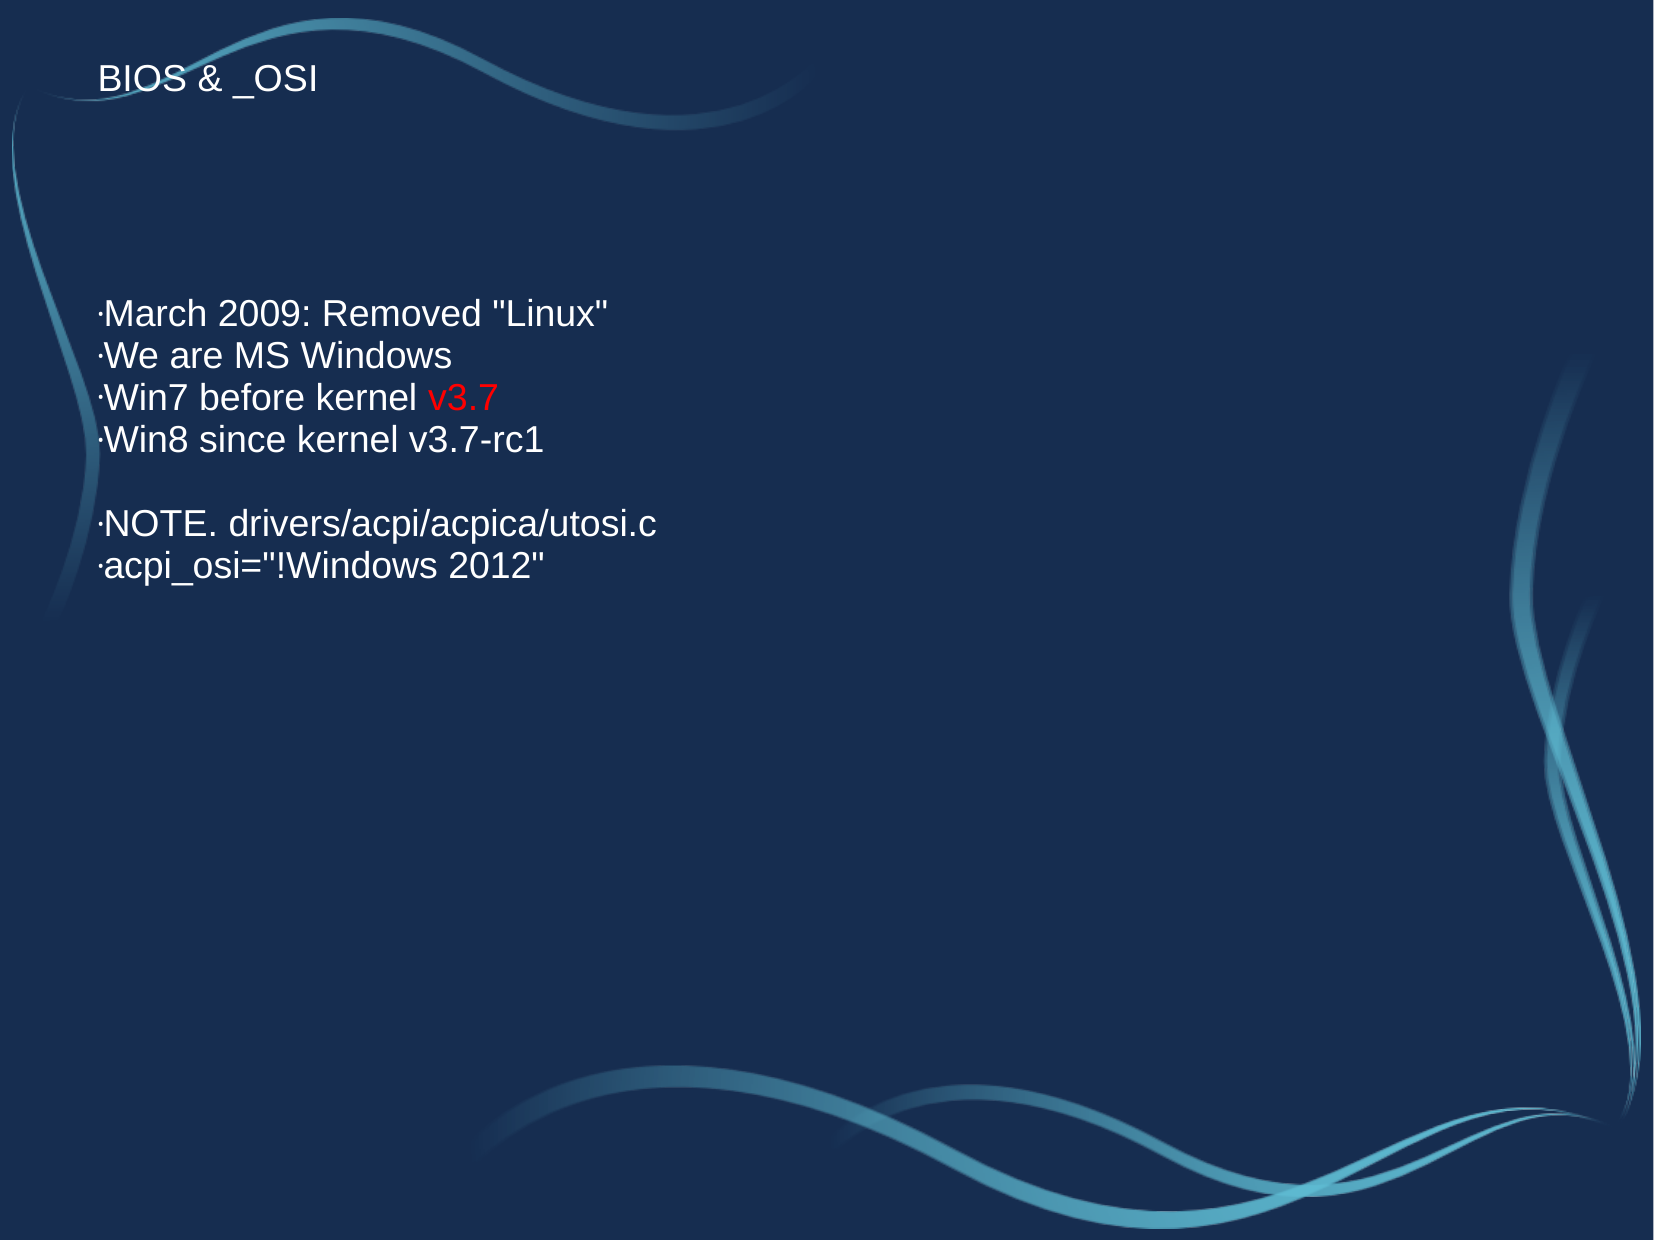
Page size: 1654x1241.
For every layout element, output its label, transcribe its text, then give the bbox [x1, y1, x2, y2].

picture [12, 18, 822, 625]
list March 2009: Removed "Linux" We are MS Windows Win7 before kernel v3.7 Win8 since kernel v3.7-rc1 NOTE. drivers/acpi/acpica/utosi.c acpi_osi="!Windows 2012" [82, 285, 1571, 1157]
title BIOS & _OSI [82, 49, 1571, 249]
picture [460, 346, 1641, 1229]
